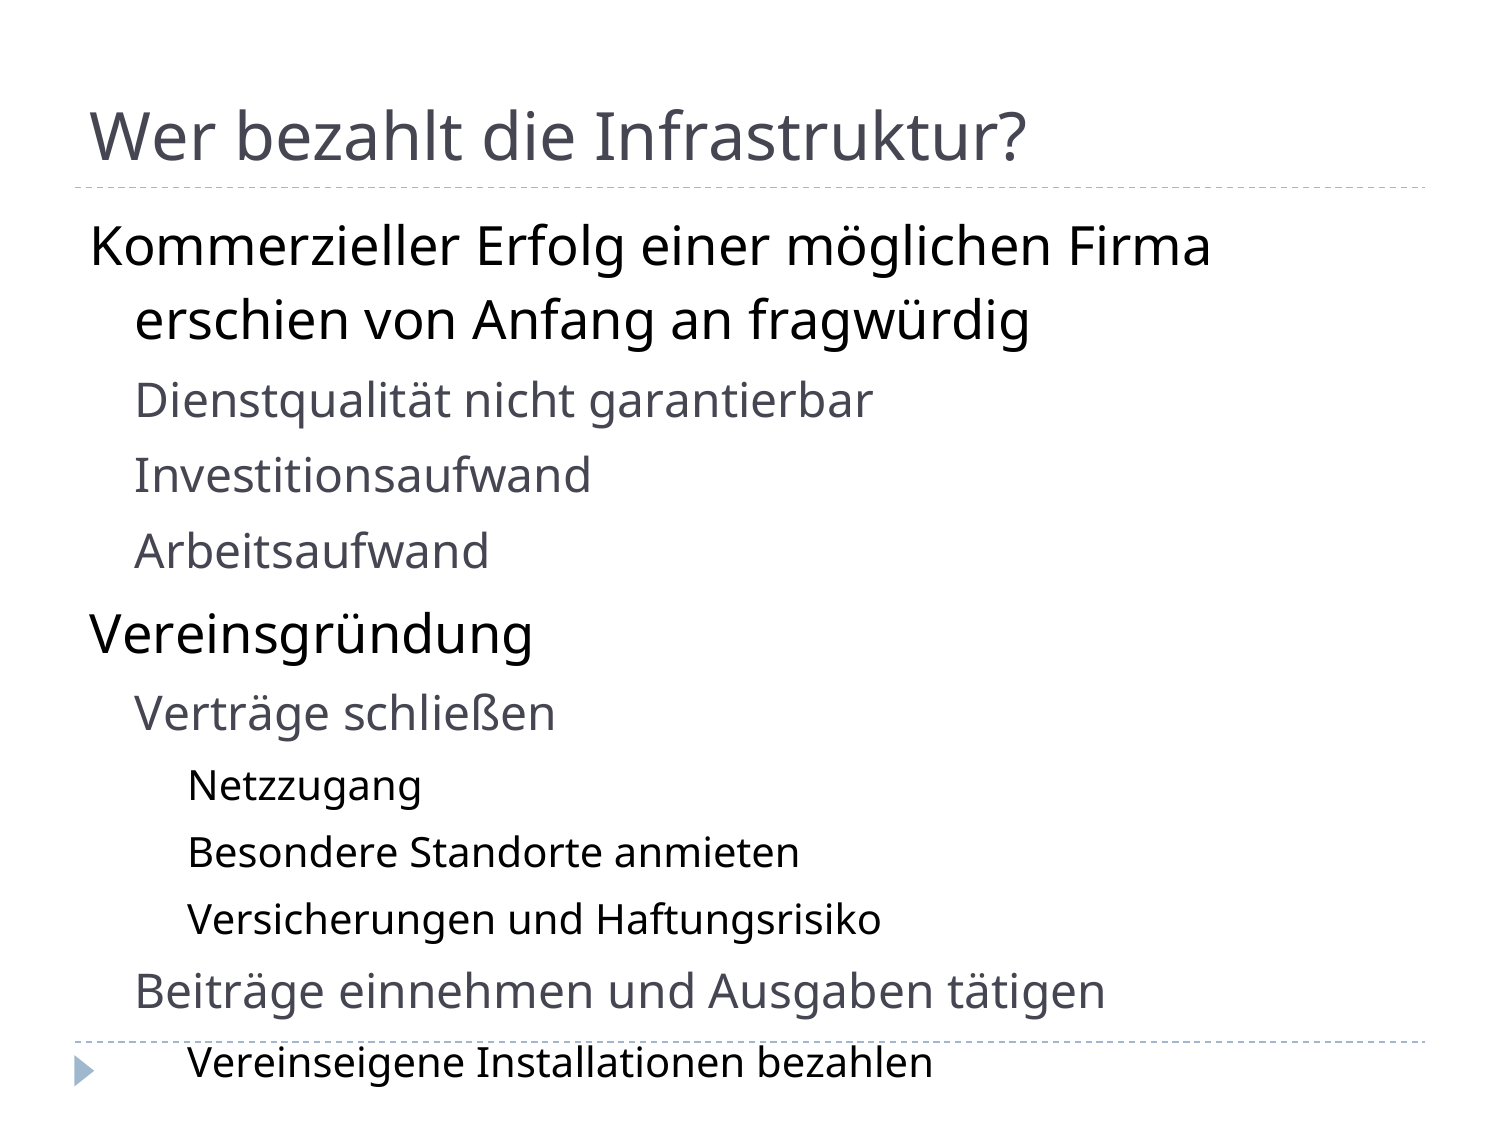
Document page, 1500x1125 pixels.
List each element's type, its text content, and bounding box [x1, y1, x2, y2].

title Wer bezahlt die Infrastruktur? [75, 24, 1426, 188]
list Kommerzieller Erfolg einer möglichen Firma erschien von Anfang an fragwürdig Dienstqualität nicht garantierbar Investitionsaufwand Arbeitsaufwand Vereinsgründung Verträge schließen Netzzugang Besondere Standorte anmieten Versicherungen und Haftungsrisiko Beiträge einnehmen und Ausgaben tätigen Vereinseigene Installationen bezahlen [75, 200, 1426, 1065]
